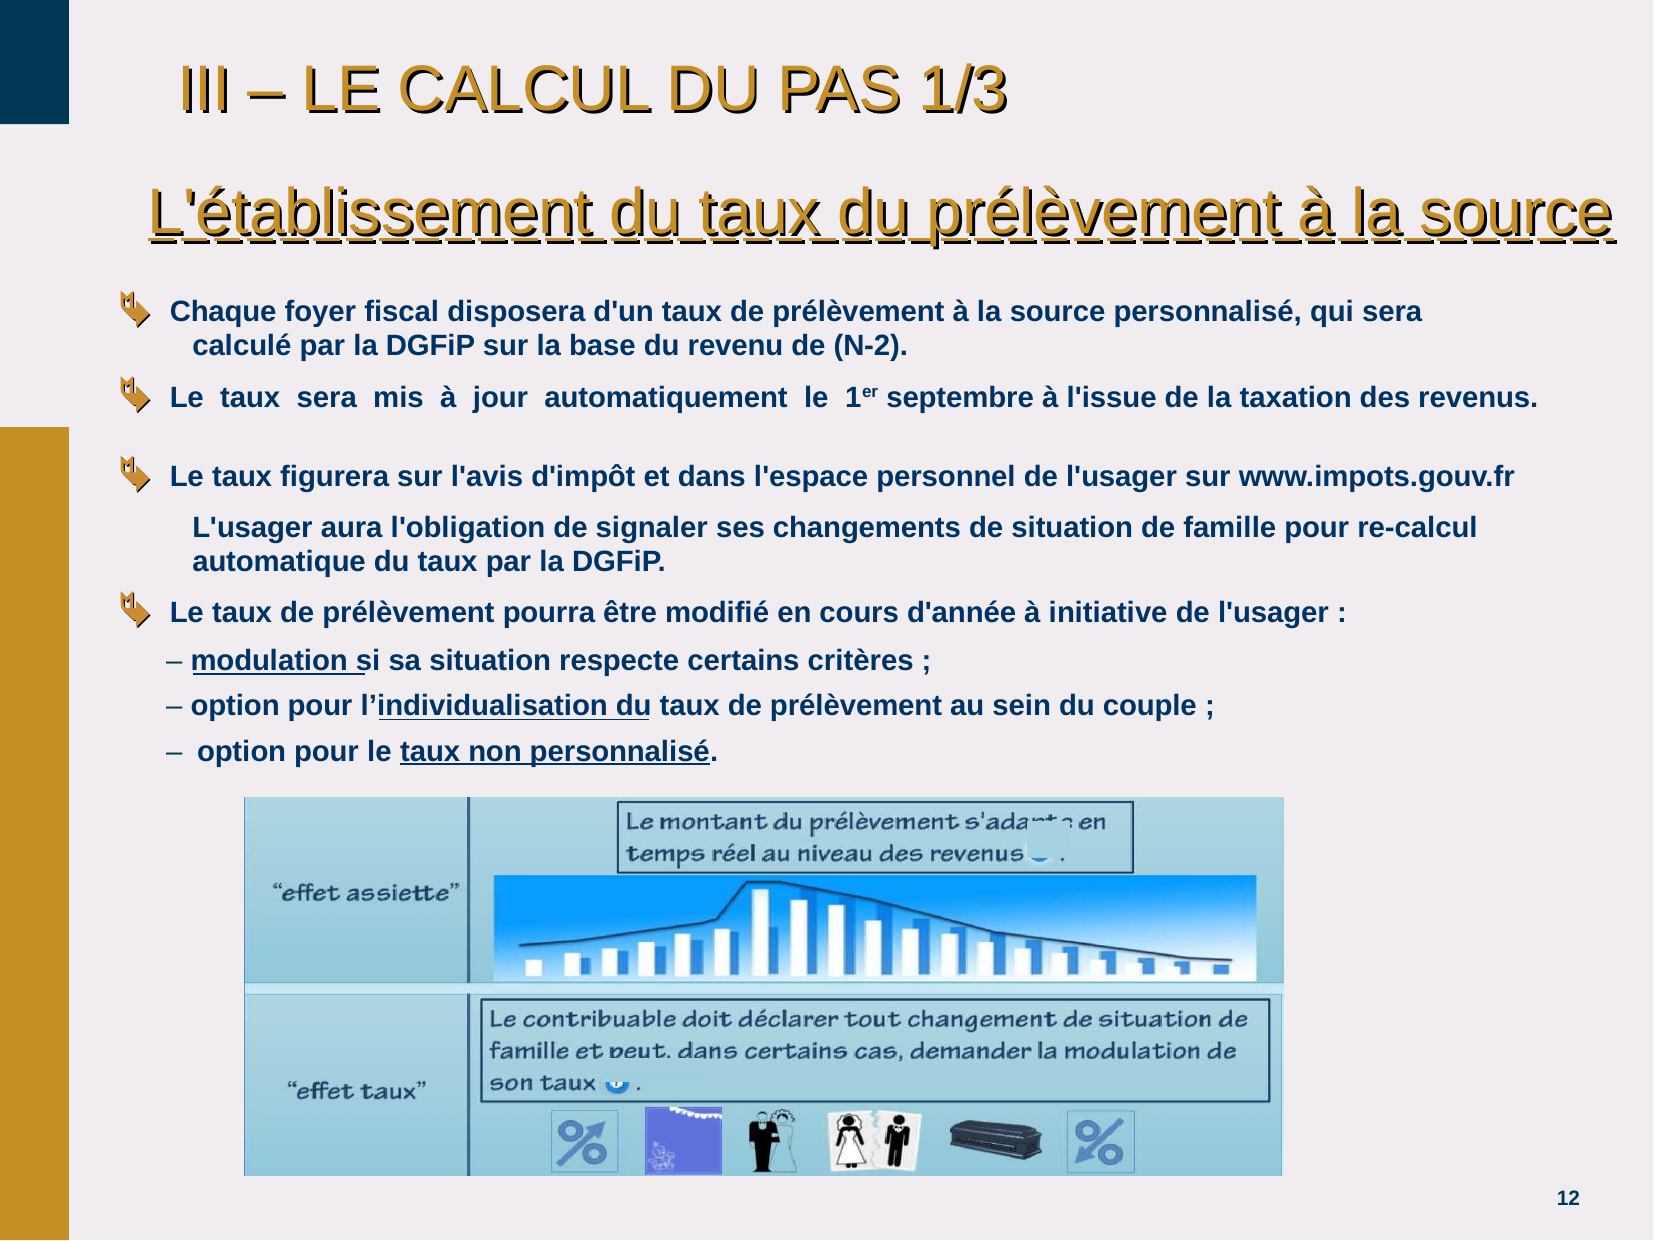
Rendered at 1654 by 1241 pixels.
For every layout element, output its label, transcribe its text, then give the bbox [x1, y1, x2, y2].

text_box  Le taux figurera sur l'avis d'impôt et dans l'espace personnel de l'usager sur www.impots.gouv.fr [118, 460, 1586, 502]
text_box option pour le taux non personnalisé. [188, 734, 768, 768]
text_box – modulation si sa situation respecte certains critères ; [166, 644, 1004, 677]
text_box – option pour l’individualisation du taux de prélèvement au sein du couple ; [166, 689, 1313, 723]
title III – LE CALCUL DU PAS 1/3 [177, 29, 1452, 152]
list L'établissement du taux du prélèvement à la source [147, 179, 1625, 266]
text_box  Le taux sera mis à jour automatiquement le 1er septembre à l'issue de la taxation des revenus. [118, 380, 1615, 423]
text_box  Chaque foyer fiscal disposera d'un taux de prélèvement à la source personnalisé, qui sera [118, 295, 1503, 337]
text_box calculé par la DGFiP sur la base du revenu de (N-2). [118, 328, 941, 362]
text_box <numéro> [1429, 1181, 1595, 1220]
text_box L'usager aura l'obligation de signaler ses changements de situation de famille pour re-calcul [118, 511, 1625, 544]
text_box  Le taux de prélèvement pourra être modifié en cours d'année à initiative de l'usager : [118, 595, 1493, 638]
text_box – [166, 734, 185, 768]
picture [244, 797, 1284, 1176]
text_box automatique du taux par la DGFiP. [118, 544, 718, 578]
